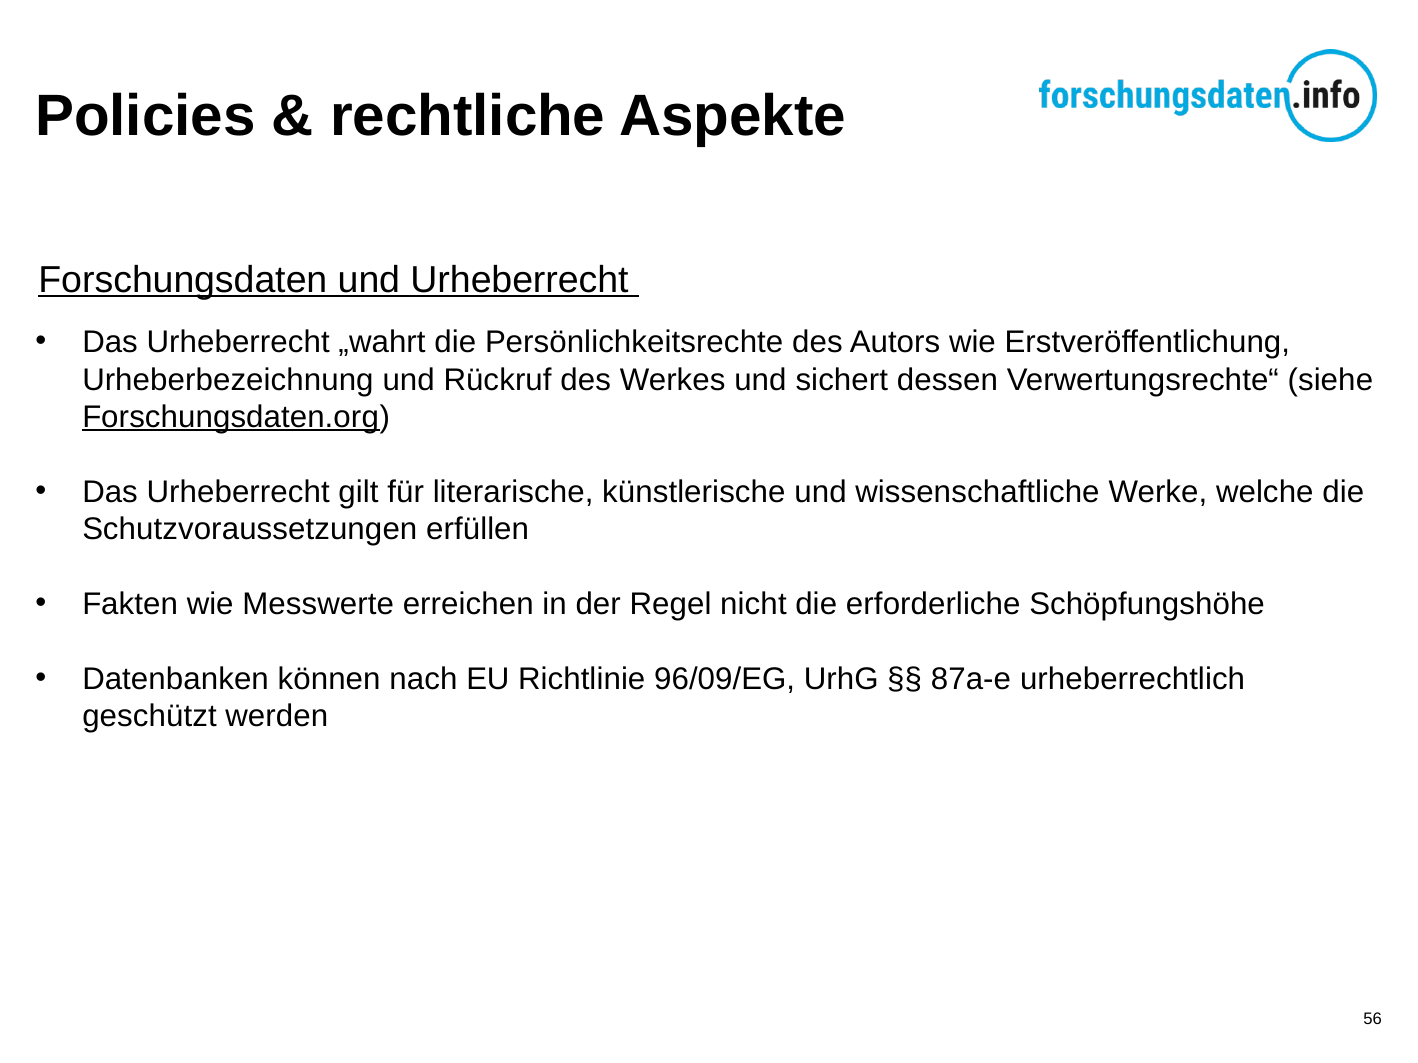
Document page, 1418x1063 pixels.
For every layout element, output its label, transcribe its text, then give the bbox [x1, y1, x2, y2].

title Policies & rechtliche Aspekte [35, 76, 1022, 254]
text_box Forschungsdaten und Urheberrecht [23, 247, 756, 308]
list Das Urheberrecht „wahrt die Persönlichkeitsrechte des Autors wie Erstveröffentlichung, Urheberbezeichnung und Rückruf des Werkes und sichert dessen Verwertungsrechte“ (siehe Forschungsdaten.org) Das Urheberrecht gilt für literarische, künstlerische und wissenschaftliche Werke, welche die Schutzvoraussetzungen erfüllen Fakten wie Messwerte erreichen in der Regel nicht die erforderliche Schöpfungshöhe Datenbanken können nach EU Richtlinie 96/09/EG, UrhG §§ 87a-e urheberrechtlich geschützt werden [35, 277, 1382, 951]
picture [1342, 107, 1377, 142]
picture [1339, 49, 1377, 85]
picture [1039, 49, 1372, 142]
slide_number <Nummer> [1015, 1003, 1382, 1028]
